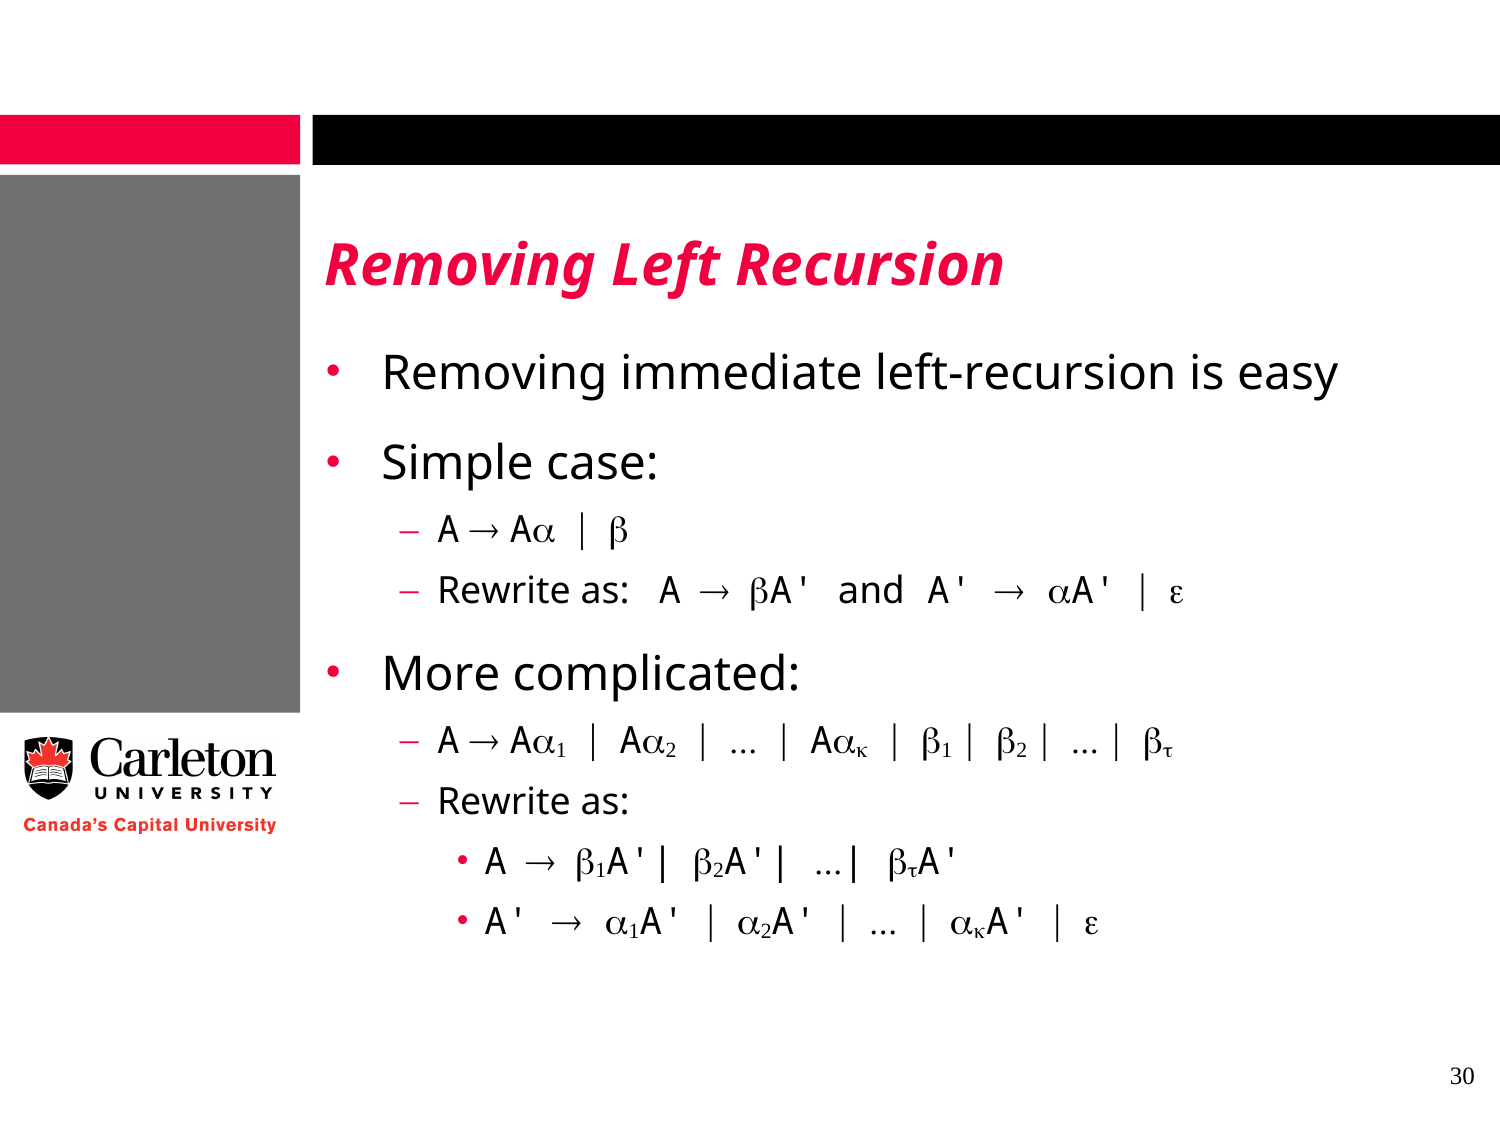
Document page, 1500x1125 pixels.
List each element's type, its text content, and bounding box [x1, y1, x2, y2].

list Removing immediate left-recursion is easy Simple case: A  Aa | b Rewrite as: A  bA' and A'  aA' | e More complicated: A  Aa1 | Aa2 | ... | Aak | b1 | b2 | ... | bt Rewrite as: A  b1A'| b2A'| ...| btA' A'  a1A' | a2A' | ... | akA' | e [324, 324, 1450, 1068]
title Removing Left Recursion [324, 187, 1450, 324]
picture [24, 737, 276, 834]
